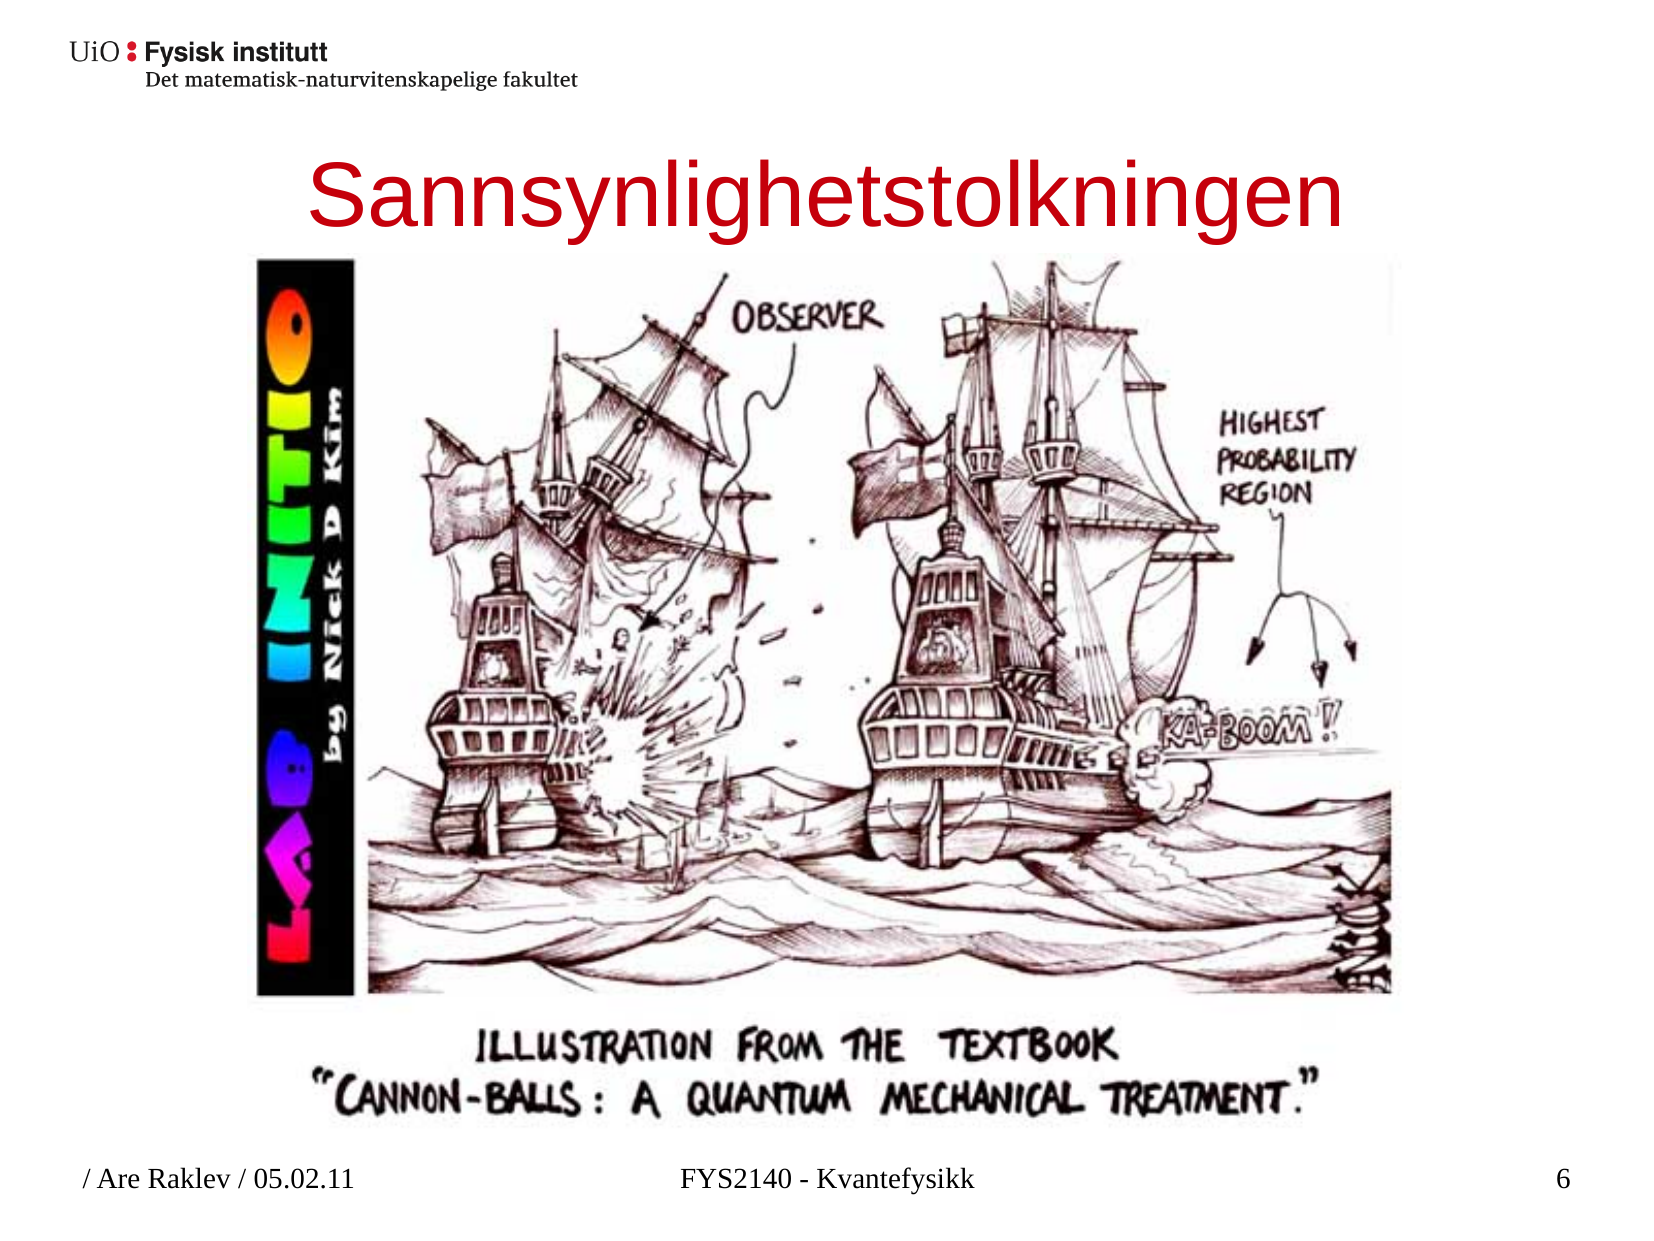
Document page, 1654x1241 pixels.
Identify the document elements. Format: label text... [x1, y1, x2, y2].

picture [247, 253, 1404, 1155]
title Sannsynlighetstolkningen [82, 90, 1571, 298]
picture [68, 37, 581, 93]
